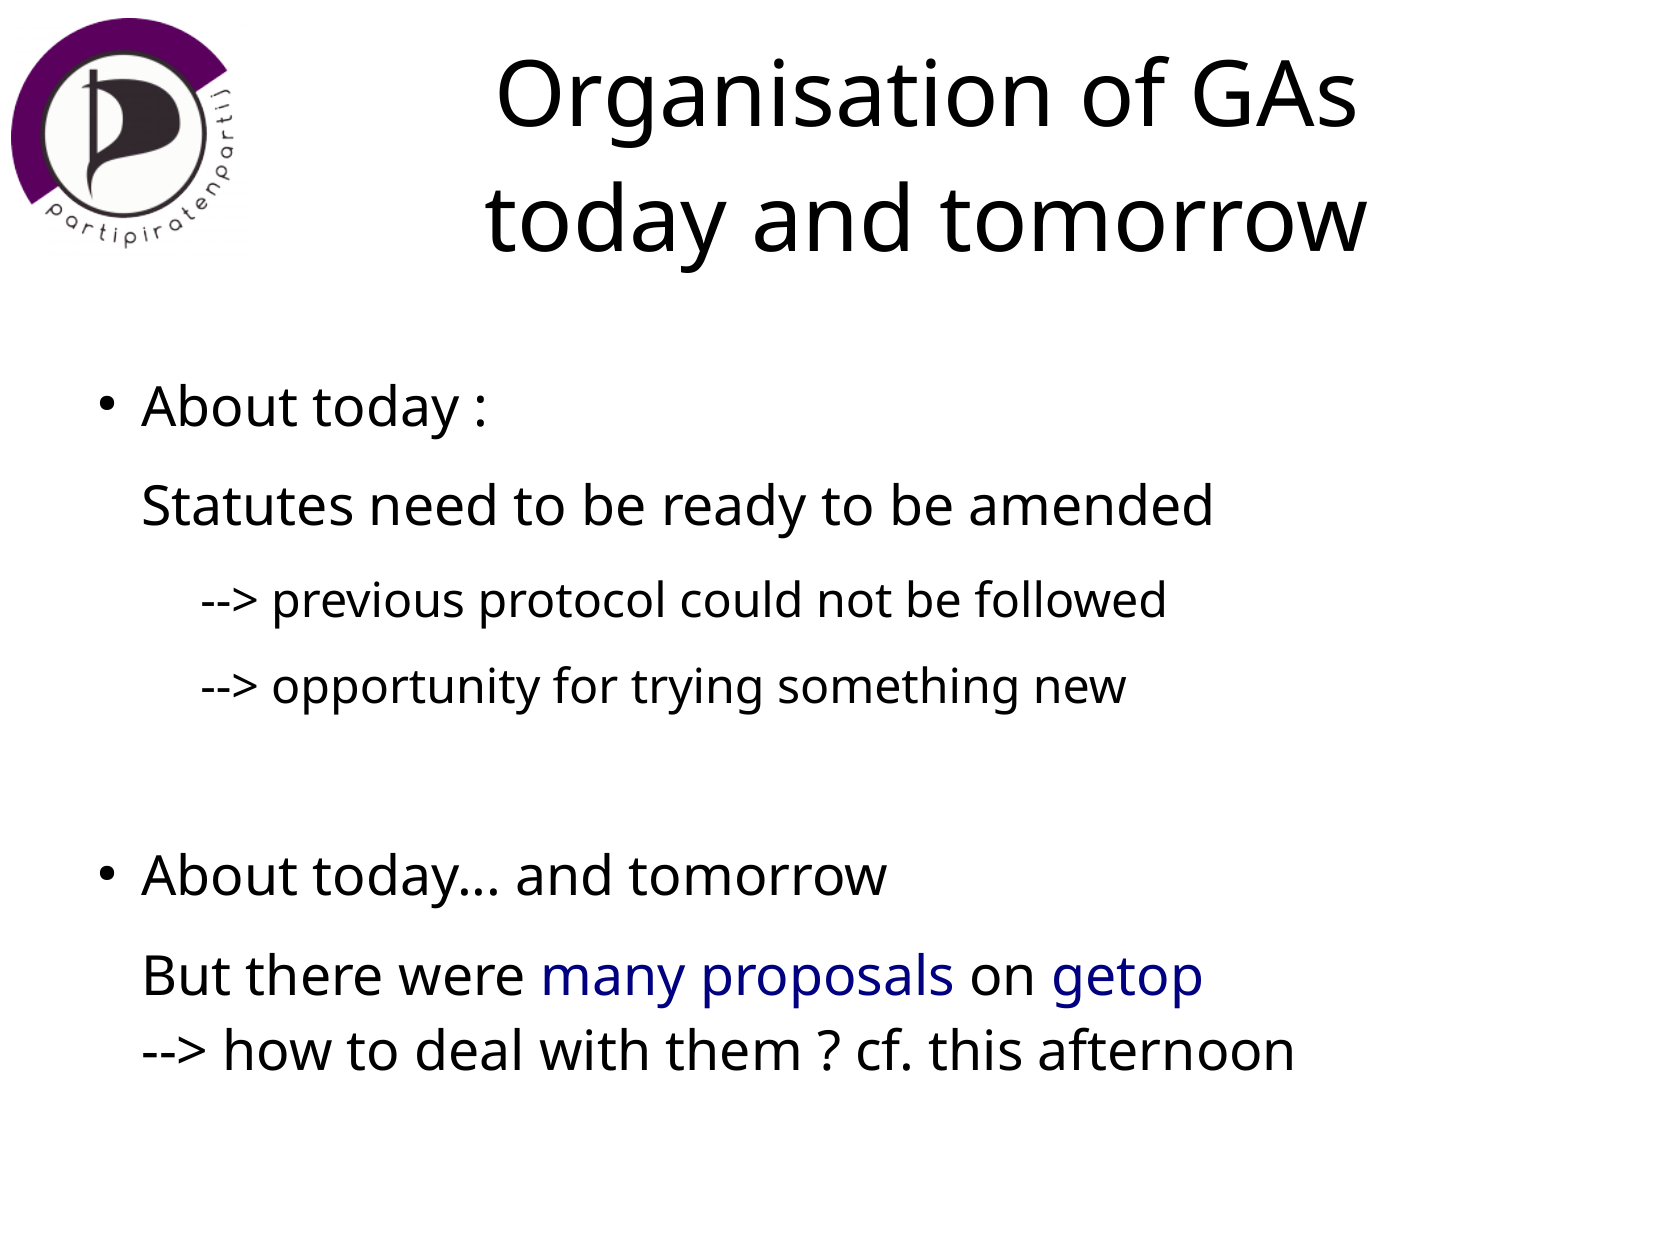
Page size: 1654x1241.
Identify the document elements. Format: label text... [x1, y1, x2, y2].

list About today : Statutes need to be ready to be amended --> previous protocol could not be followed --> opportunity for trying something new About today... and tomorrow But there were many proposals on getop --> how to deal with them ? cf. this afternoon [82, 366, 1571, 1186]
picture [11, 18, 248, 257]
title Organisation of GAs today and tomorrow [283, 45, 1571, 261]
